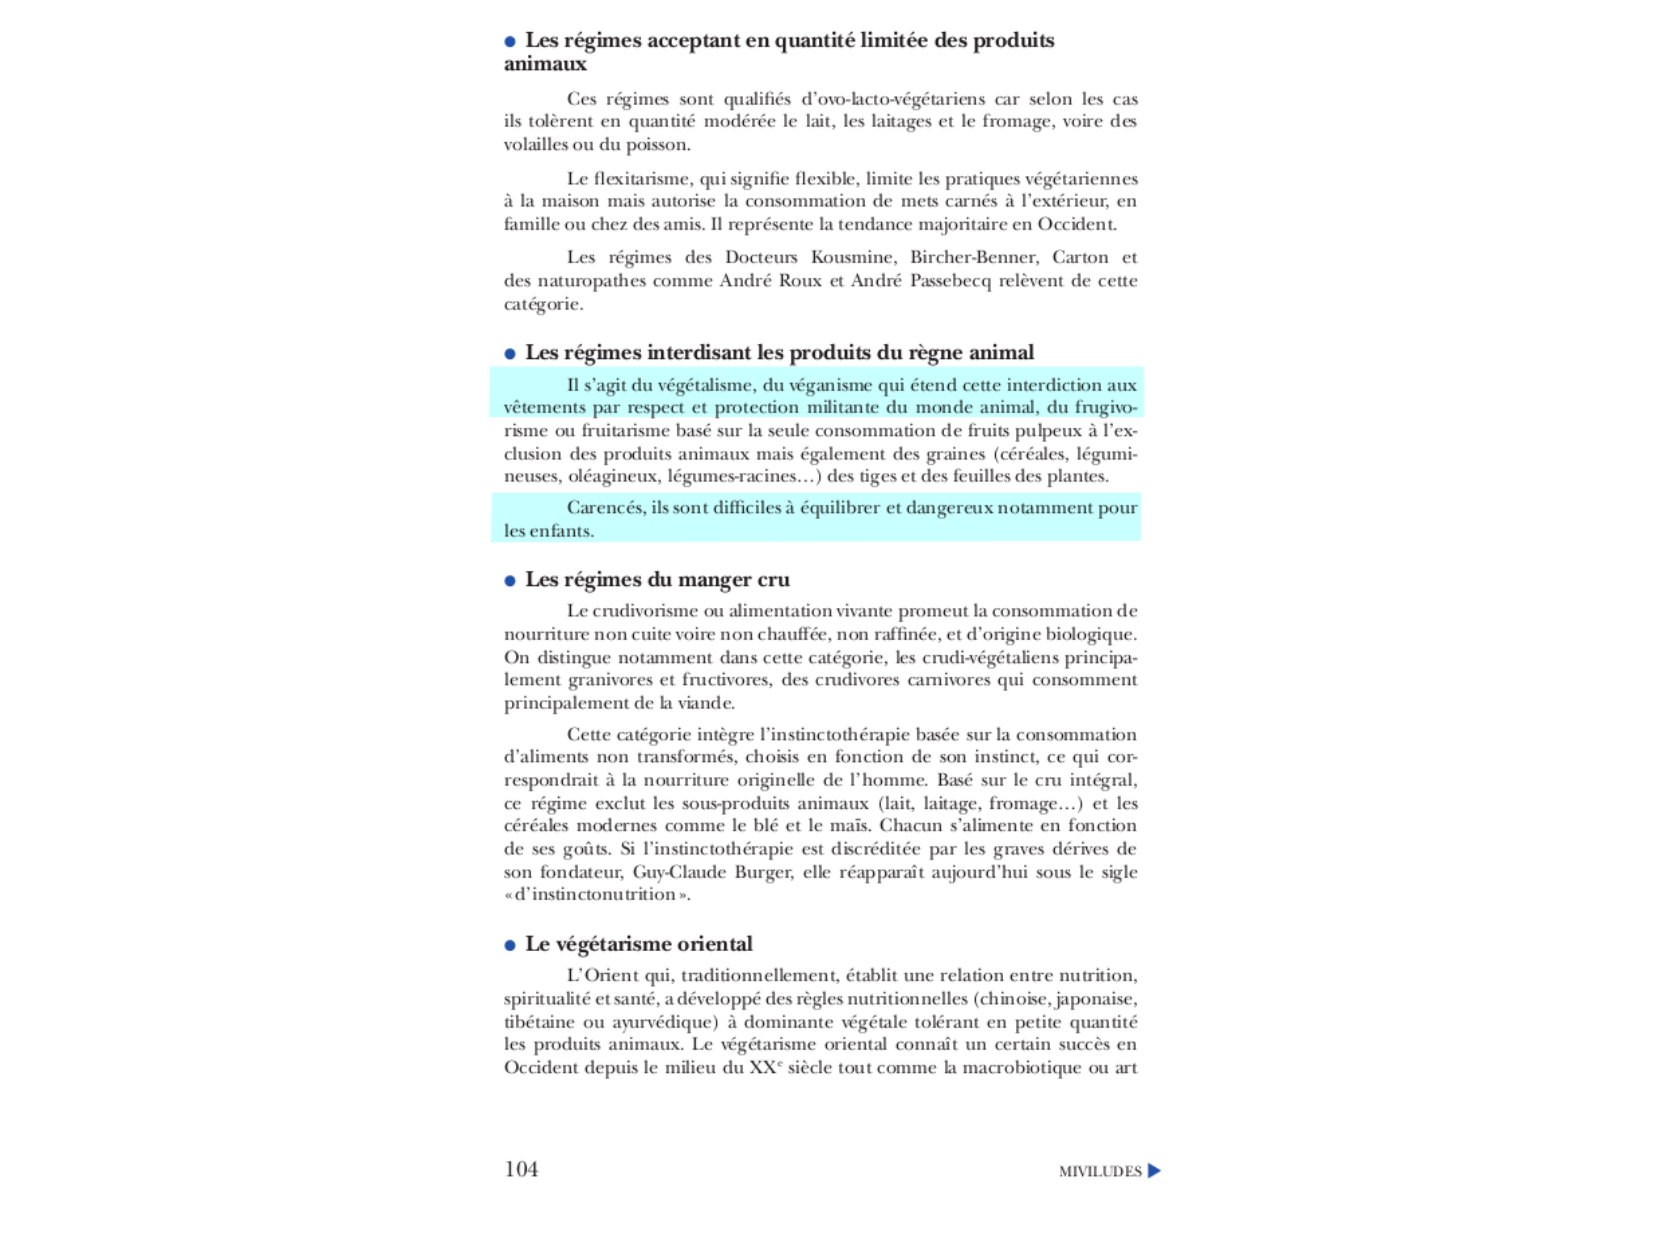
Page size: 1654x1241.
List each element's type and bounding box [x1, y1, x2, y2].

picture [448, 0, 1188, 1211]
